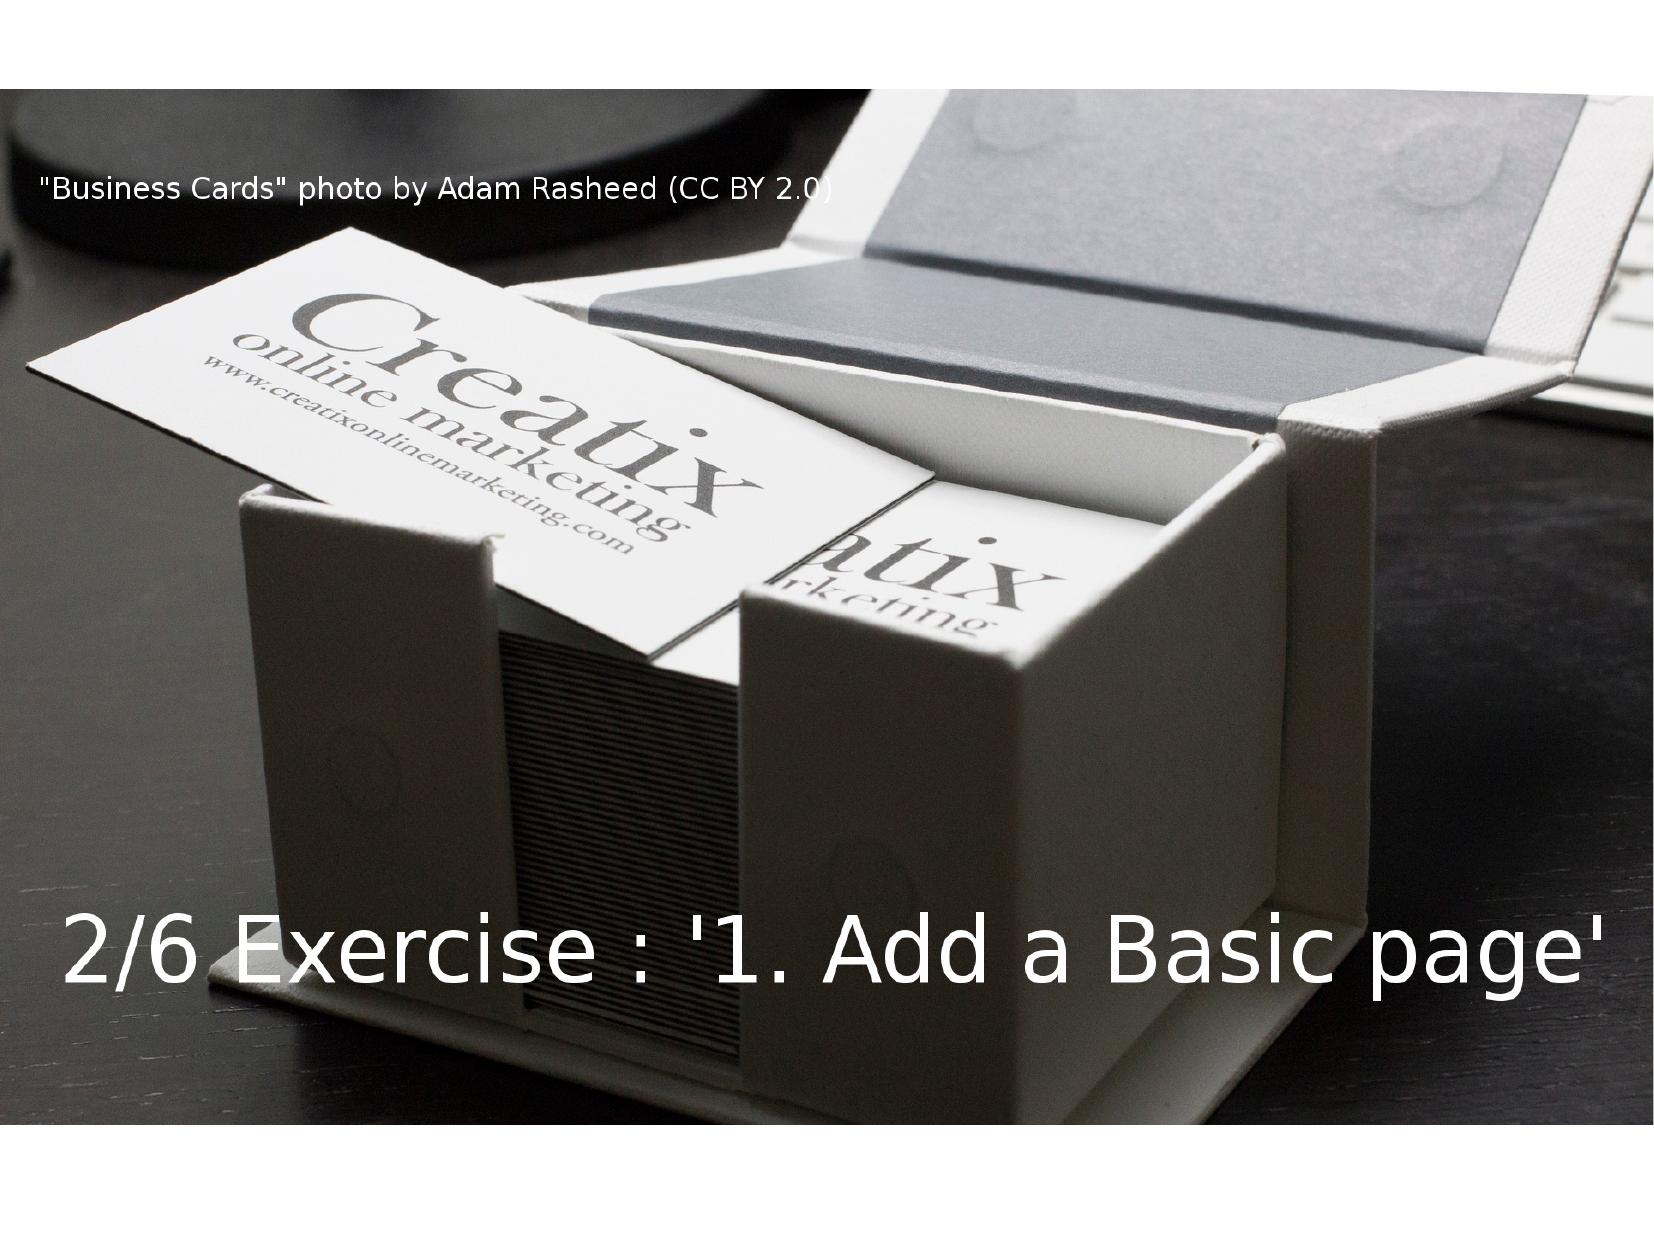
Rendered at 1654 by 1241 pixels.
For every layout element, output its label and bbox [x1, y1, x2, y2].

picture [0, 89, 1654, 1126]
